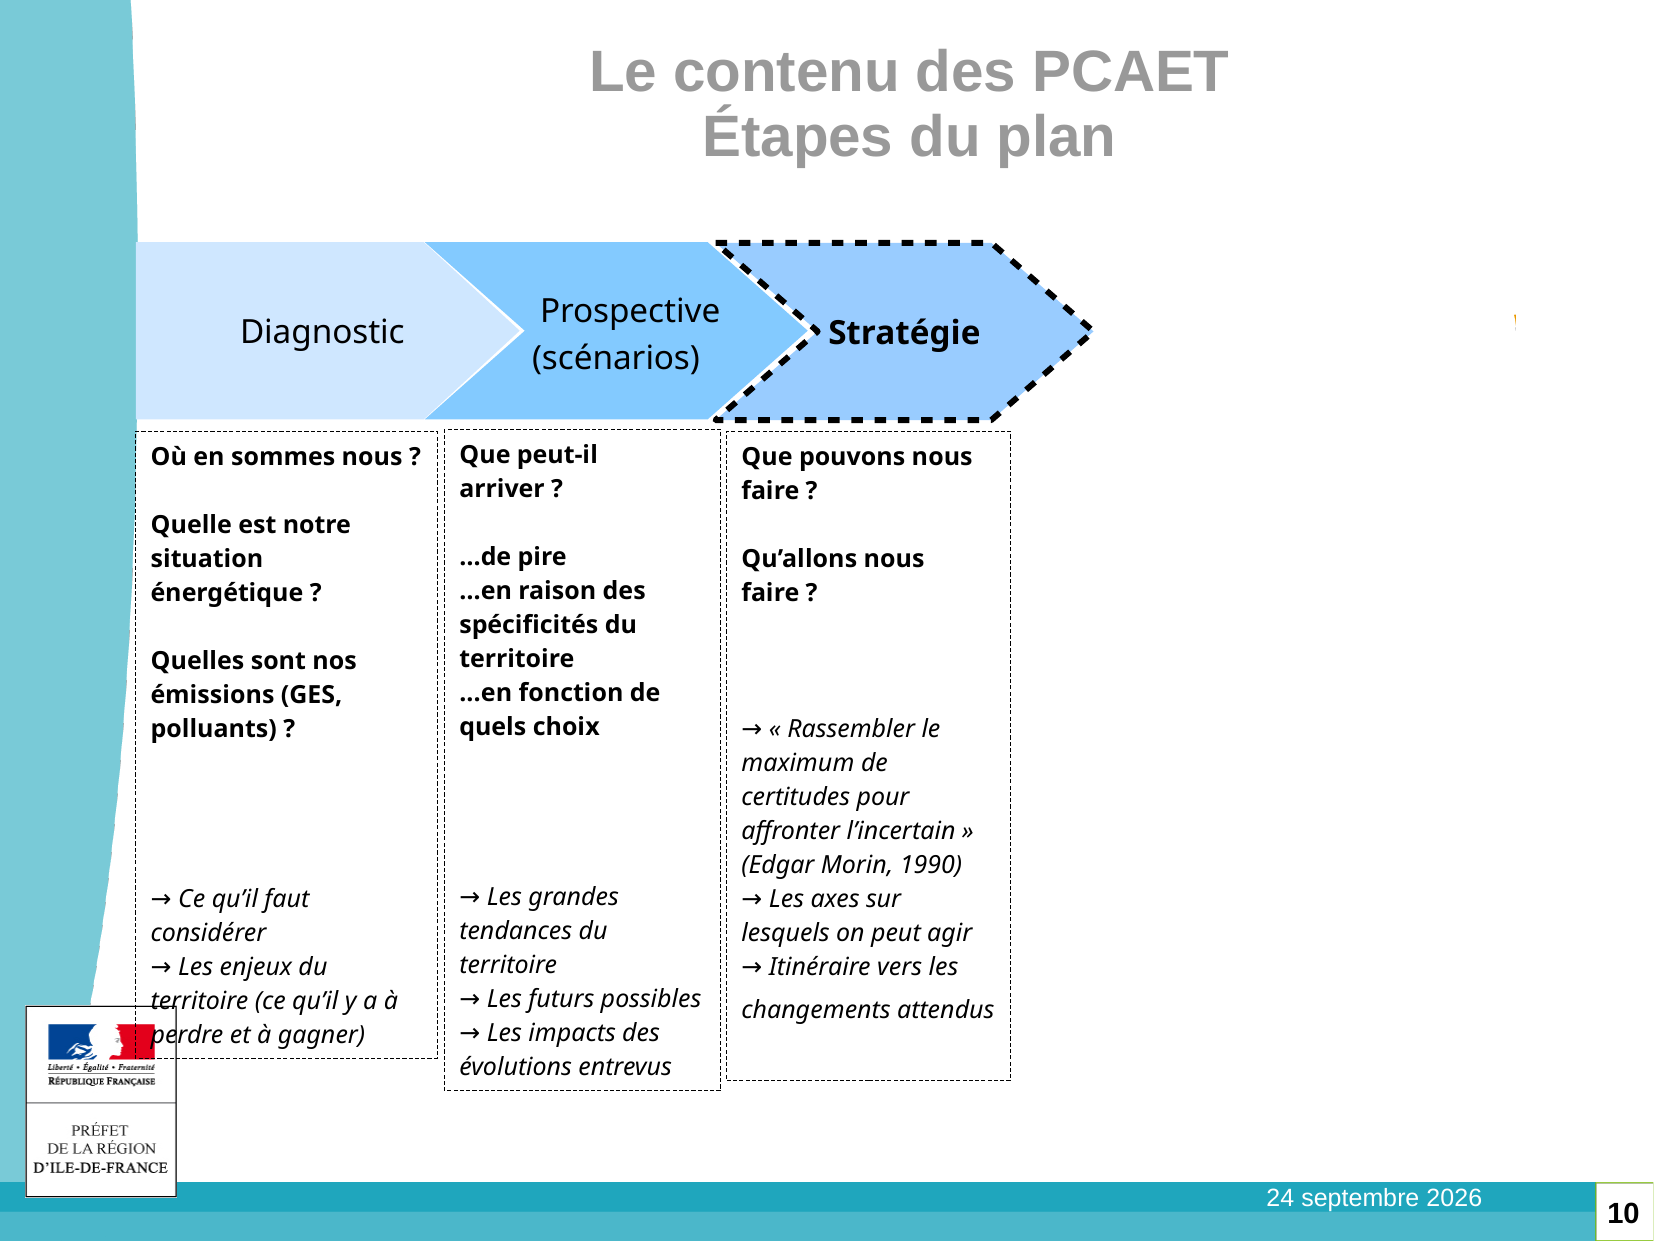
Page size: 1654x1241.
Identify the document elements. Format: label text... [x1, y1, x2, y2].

text_box Prospective (scénarios) [424, 242, 808, 420]
title Le contenu des PCAET Étapes du plan [165, 0, 1654, 208]
text_box Diagnostic [135, 242, 520, 420]
text_box Que pouvons nous faire ? Qu’allons nous faire ? → « Rassembler le maximum de certitudes pour affronter l’incertain » (Edgar Morin, 1990) → Les axes sur lesquels on peut agir → Itinéraire vers les changements attendus [726, 431, 1011, 944]
text_box Où en sommes nous ? Quelle est notre situation énergétique ? Quelles sont nos émissions (GES, polluants) ? → Ce qu’il faut considérer → Les enjeux du territoire (ce qu’il y a à perdre et à gagner) [135, 431, 438, 934]
picture [0, 0, 1654, 1241]
text_box Que peut-il arriver ? …de pire …en raison des spécificités du territoire ...en fonction de quels choix → Les grandes tendances du territoire → Les futurs possibles → Les impacts des évolutions entrevus [444, 429, 721, 932]
text_box Stratégie [715, 242, 1094, 421]
